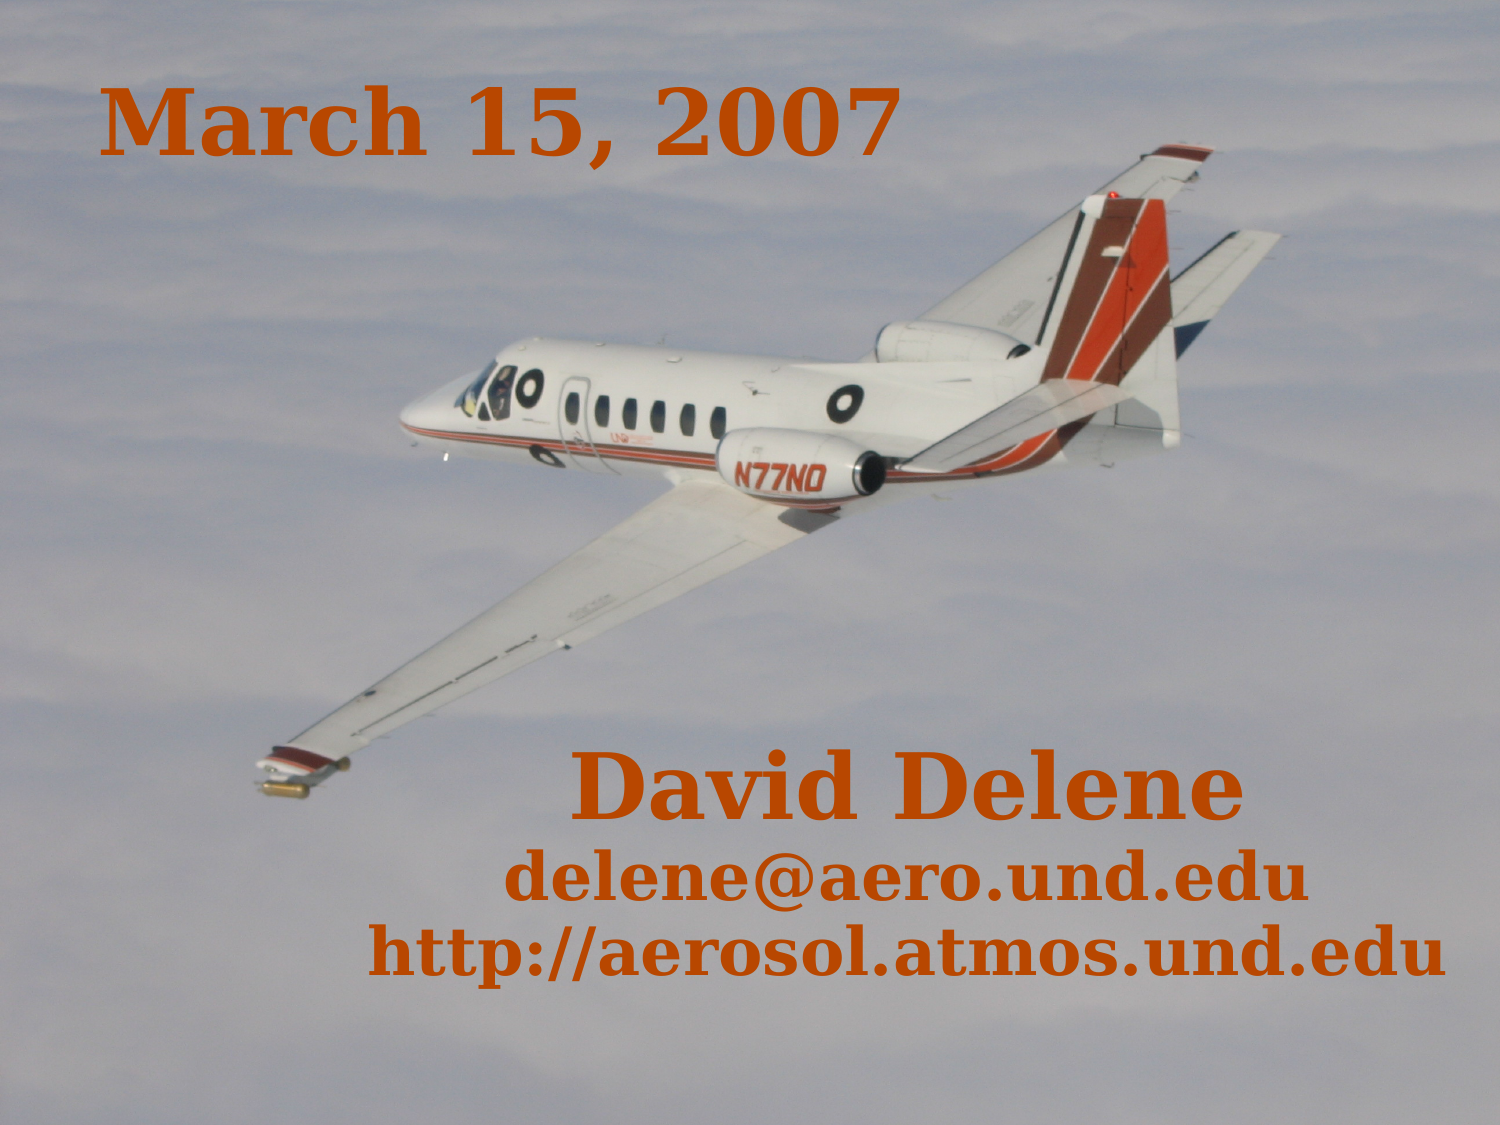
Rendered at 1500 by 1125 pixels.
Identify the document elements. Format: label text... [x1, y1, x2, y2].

text_box David Delene delene@aero.und.edu http://aerosol.atmos.und.edu [323, 736, 1493, 992]
picture [0, 0, 1500, 1125]
text_box March 15, 2007 [64, 72, 987, 177]
